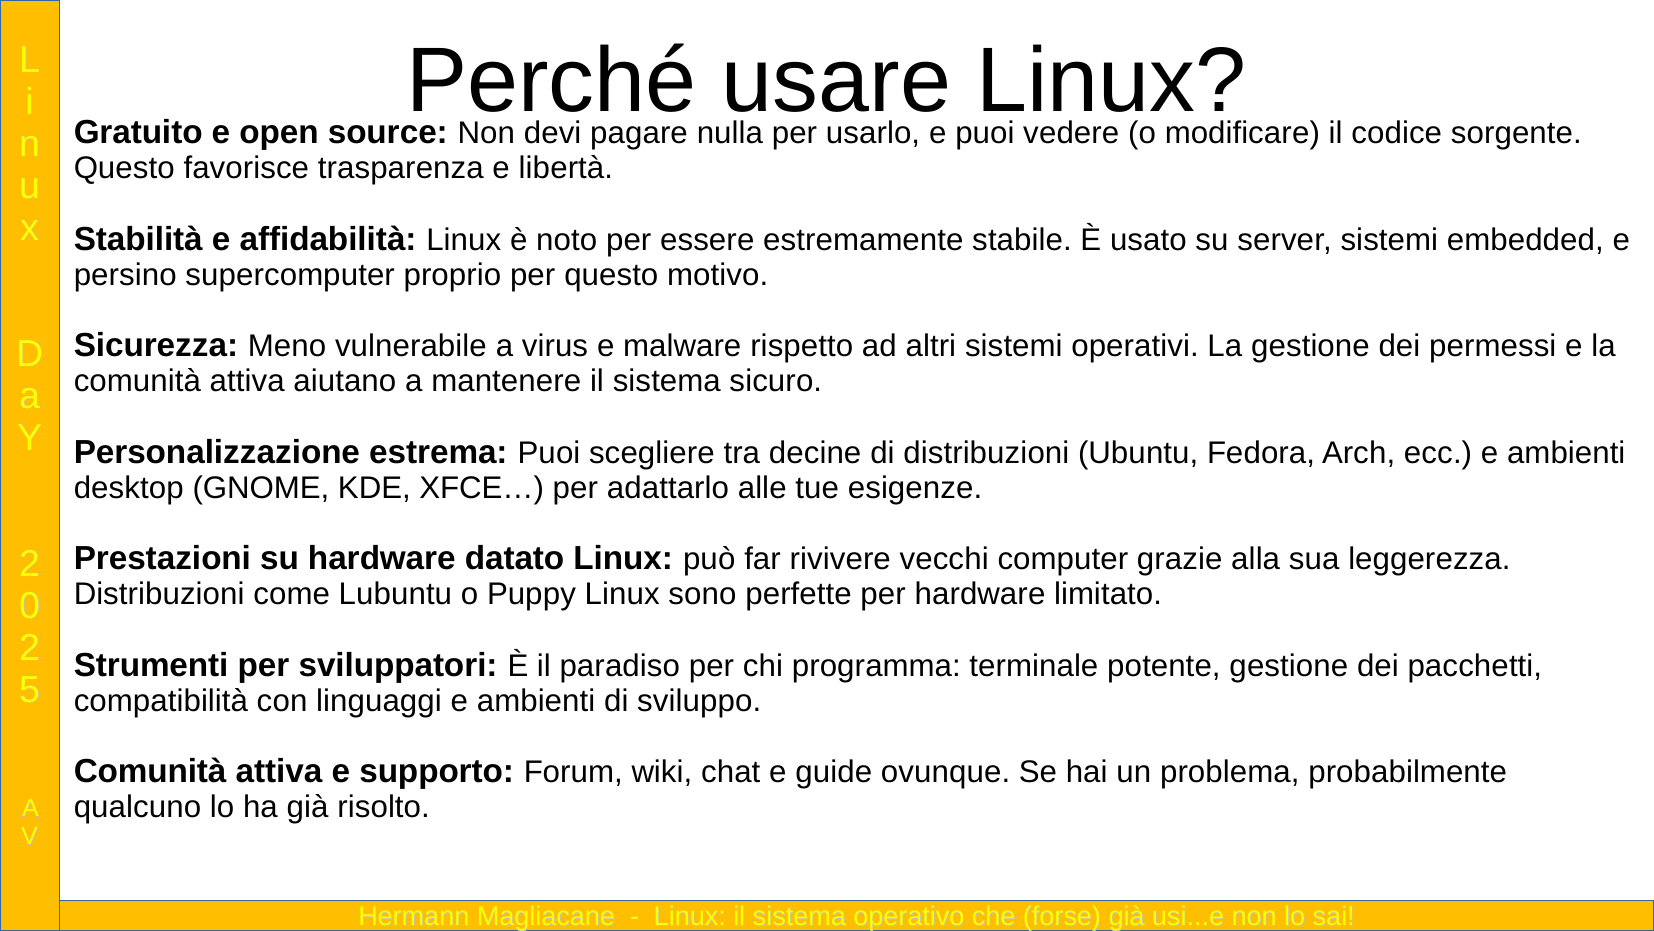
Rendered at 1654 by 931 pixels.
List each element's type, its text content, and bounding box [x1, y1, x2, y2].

title Perché usare Linux? [82, 1, 1571, 106]
text_box Gratuito e open source: Non devi pagare nulla per usarlo, e puoi vedere (o modificare) il codice sorgente. Questo favorisce trasparenza e libertà. Stabilità e affidabilità: Linux è noto per essere estremamente stabile. È usato su server, sistemi embedded, e persino supercomputer proprio per questo motivo. Sicurezza: Meno vulnerabile a virus e malware rispetto ad altri sistemi operativi. La gestione dei permessi e la comunità attiva aiutano a mantenere il sistema sicuro. Personalizzazione estrema: Puoi scegliere tra decine di distribuzioni (Ubuntu, Fedora, Arch, ecc.) e ambienti desktop (GNOME, KDE, XFCE…) per adattarlo alle tue esigenze. Prestazioni su hardware datato Linux: può far rivivere vecchi computer grazie alla sua leggerezza. Distribuzioni come Lubuntu o Puppy Linux sono perfette per hardware limitato. Strumenti per sviluppatori: È il paradiso per chi programma: terminale potente, gestione dei pacchetti, compatibilità con linguaggi e ambienti di sviluppo. Comunità attiva e supporto: Forum, wiki, chat e guide ovunque. Se hai un problema, probabilmente qualcuno lo ha già risolto. [59, 106, 1654, 931]
text_box L i n u x D a Y 2 0 2 5 AV [0, 0, 60, 931]
